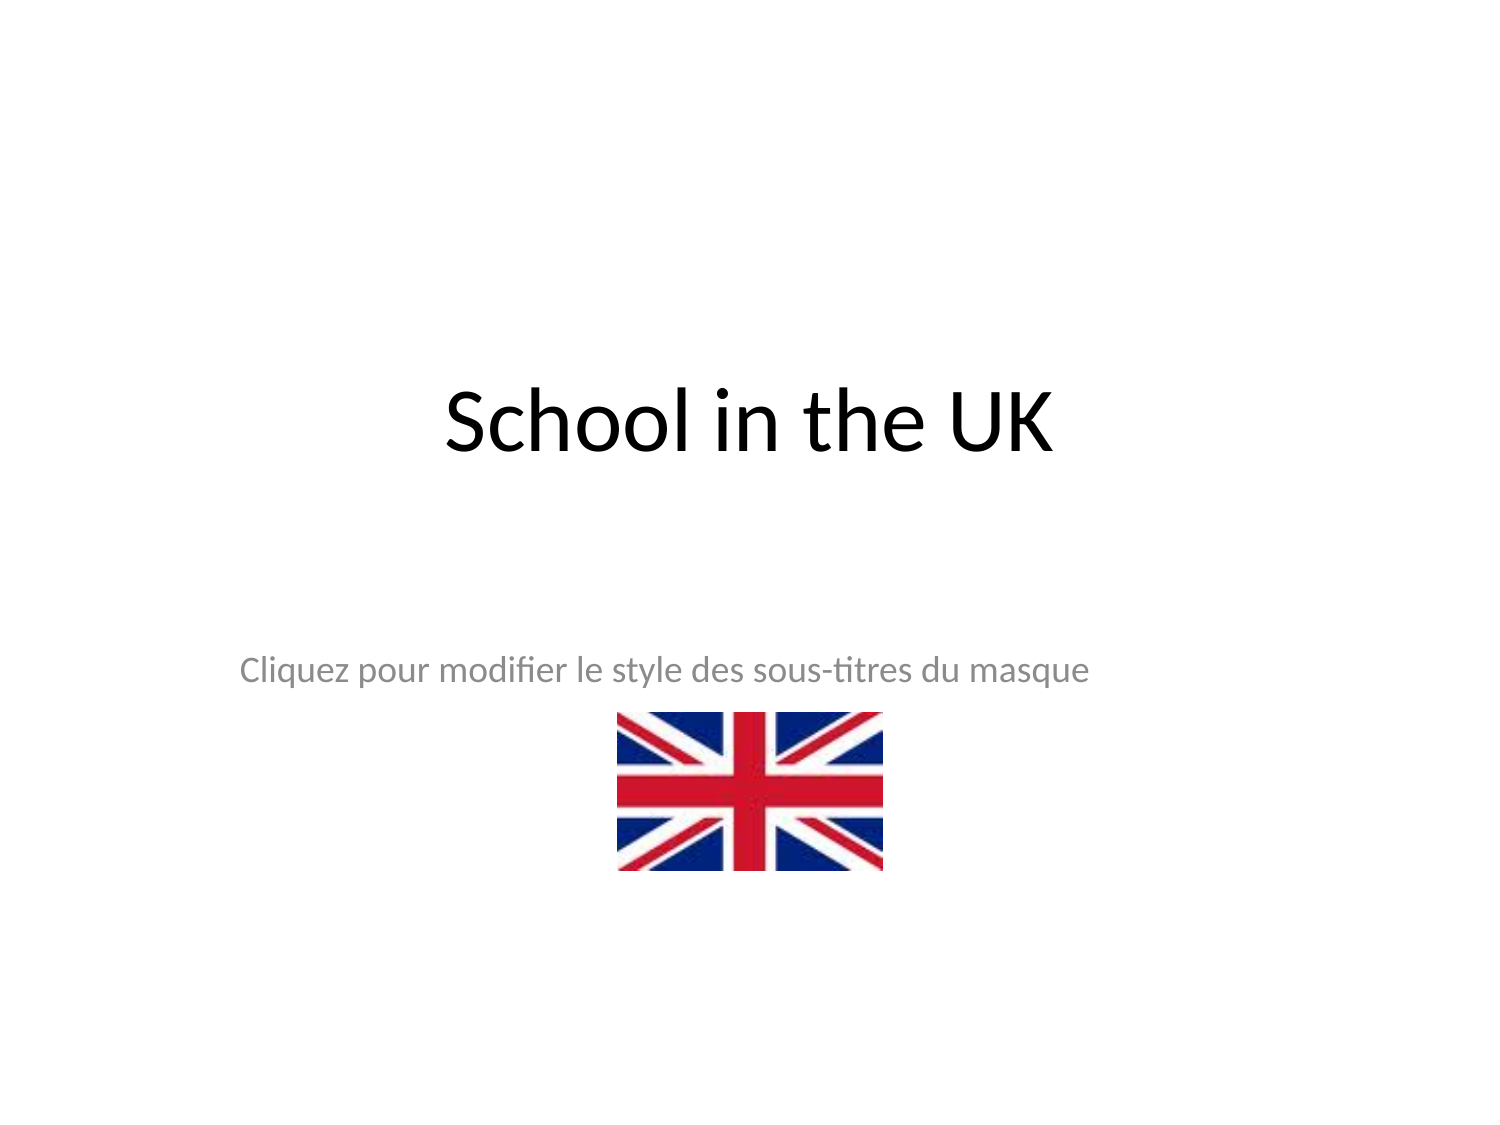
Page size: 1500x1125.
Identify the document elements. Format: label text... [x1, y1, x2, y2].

picture [617, 712, 883, 871]
title School in the UK [112, 349, 1388, 591]
